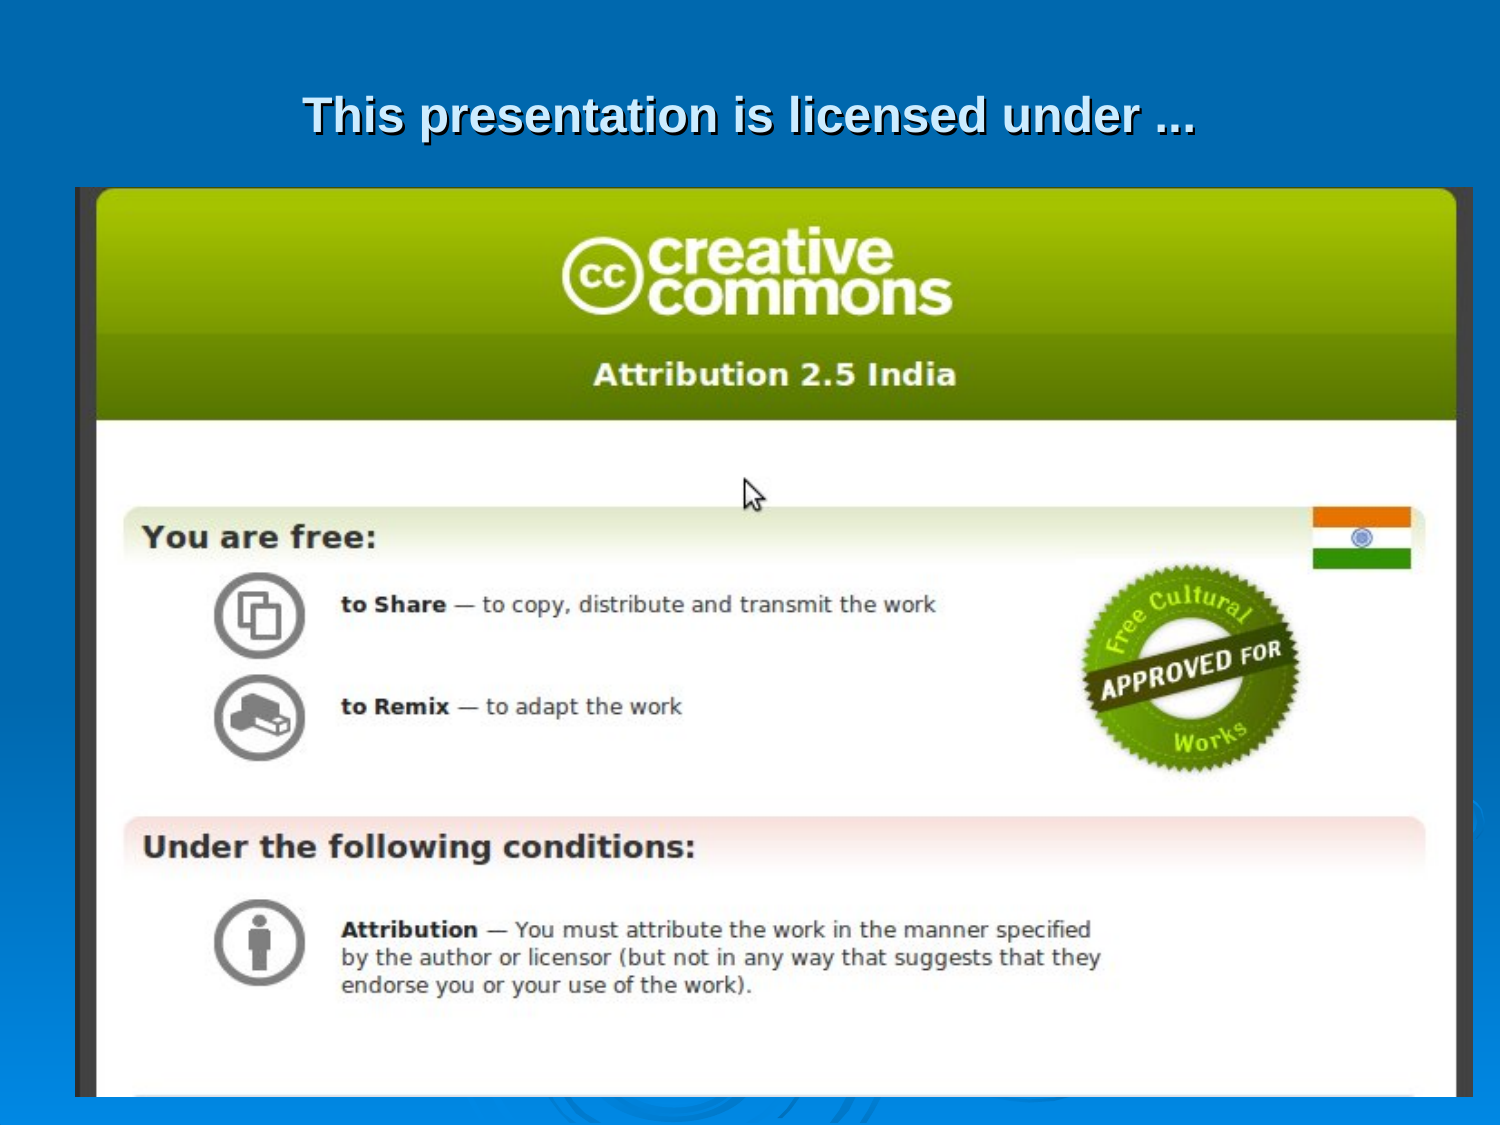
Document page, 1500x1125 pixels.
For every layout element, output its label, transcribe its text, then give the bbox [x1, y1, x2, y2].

picture [75, 187, 1473, 1097]
title This presentation is licensed under ... [75, 25, 1425, 187]
